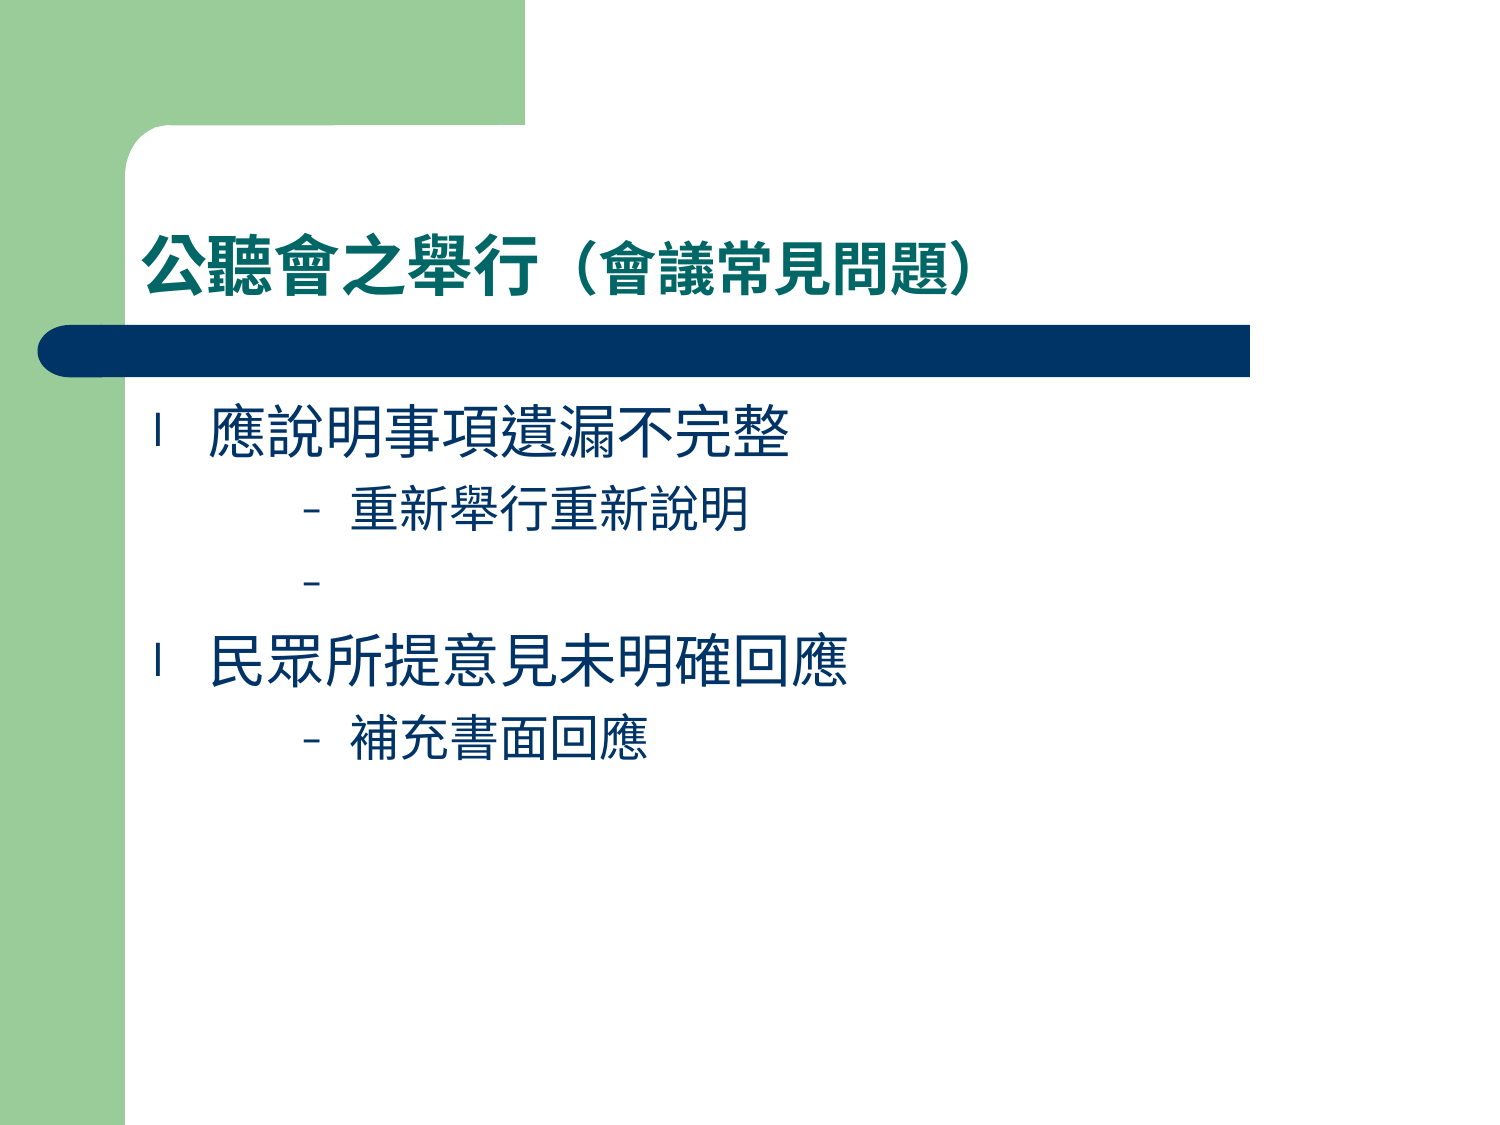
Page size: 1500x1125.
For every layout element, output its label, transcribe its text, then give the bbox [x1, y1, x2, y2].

list 應說明事項遺漏不完整 重新舉行重新說明 民眾所提意見未明確回應 補充書面回應 [137, 387, 1247, 999]
title 公聽會之舉行（會議常見問題） [125, 125, 1426, 313]
